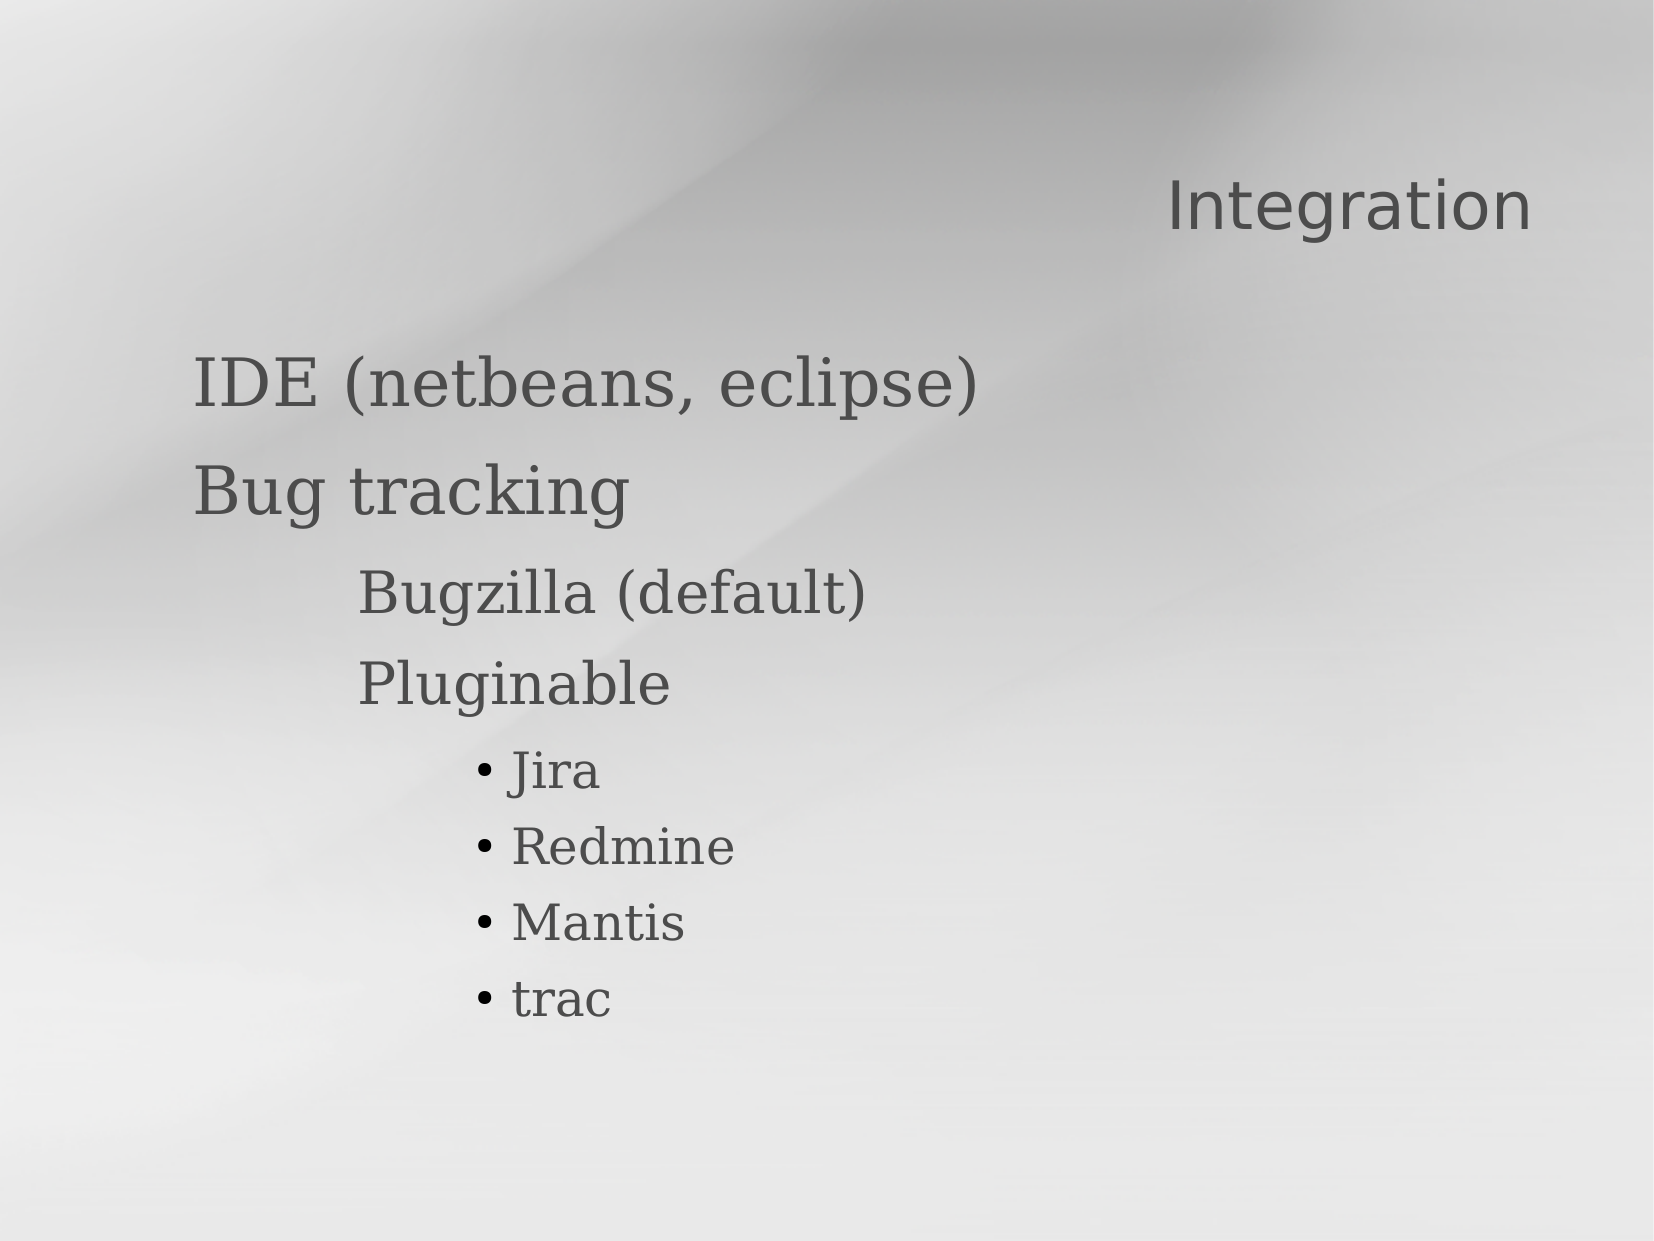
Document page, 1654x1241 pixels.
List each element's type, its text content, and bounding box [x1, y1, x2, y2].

picture [0, 0, 1654, 1241]
list IDE (netbeans, eclipse) Bug tracking Bugzilla (default) Pluginable Jira Redmine Mantis trac [121, 344, 1534, 1112]
title Integration [121, 110, 1534, 303]
